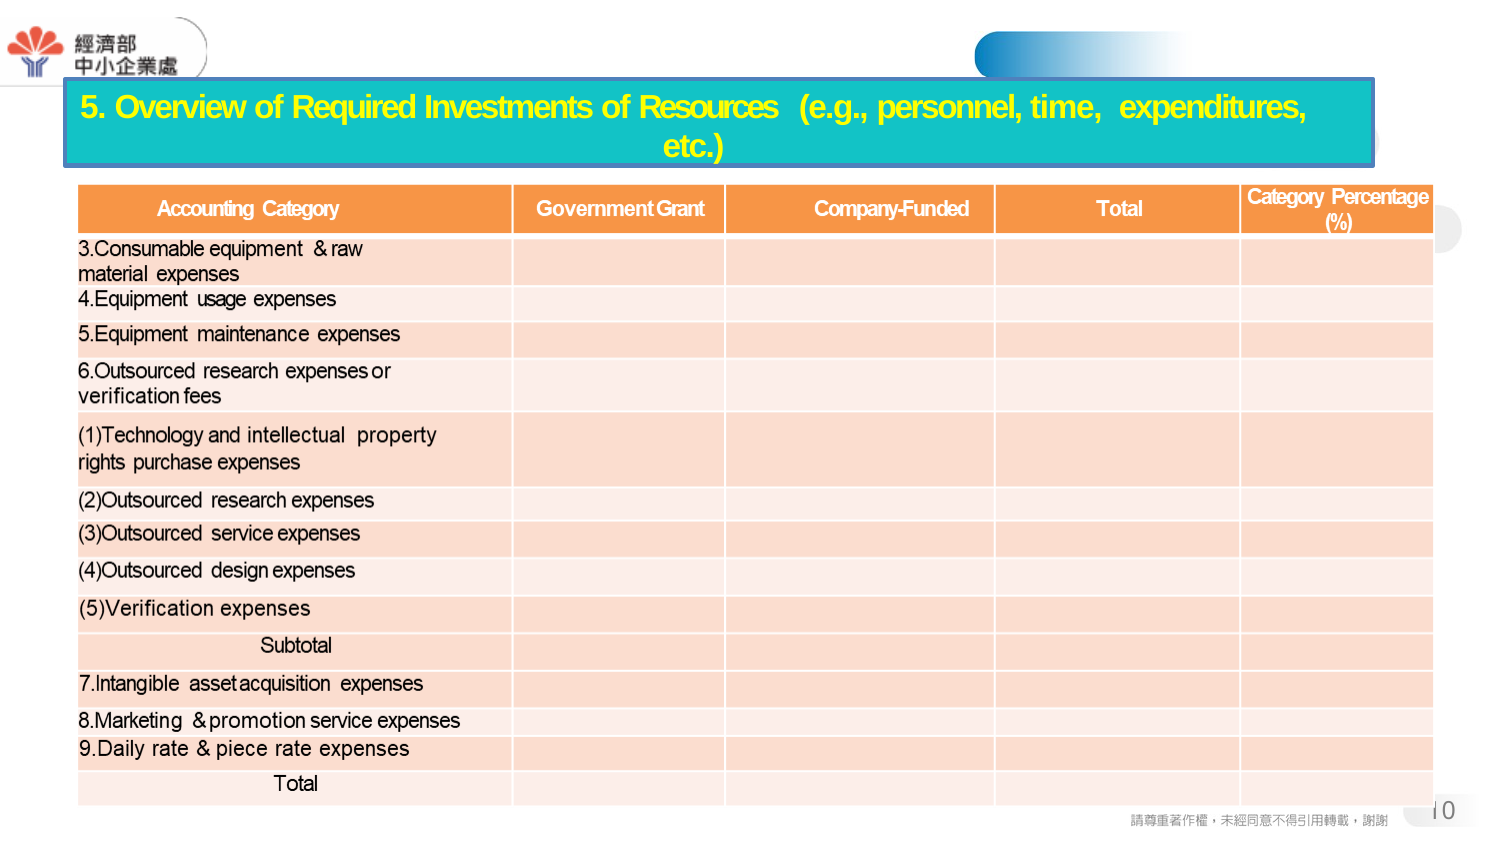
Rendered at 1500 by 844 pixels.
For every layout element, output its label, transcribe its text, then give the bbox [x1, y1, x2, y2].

title 5. Overview of Required Investments of Resources (e.g., personnel, time, expenditures, etc.) [64, 79, 1374, 166]
text_box 10 [1425, 790, 1463, 825]
picture [77, 176, 1435, 811]
